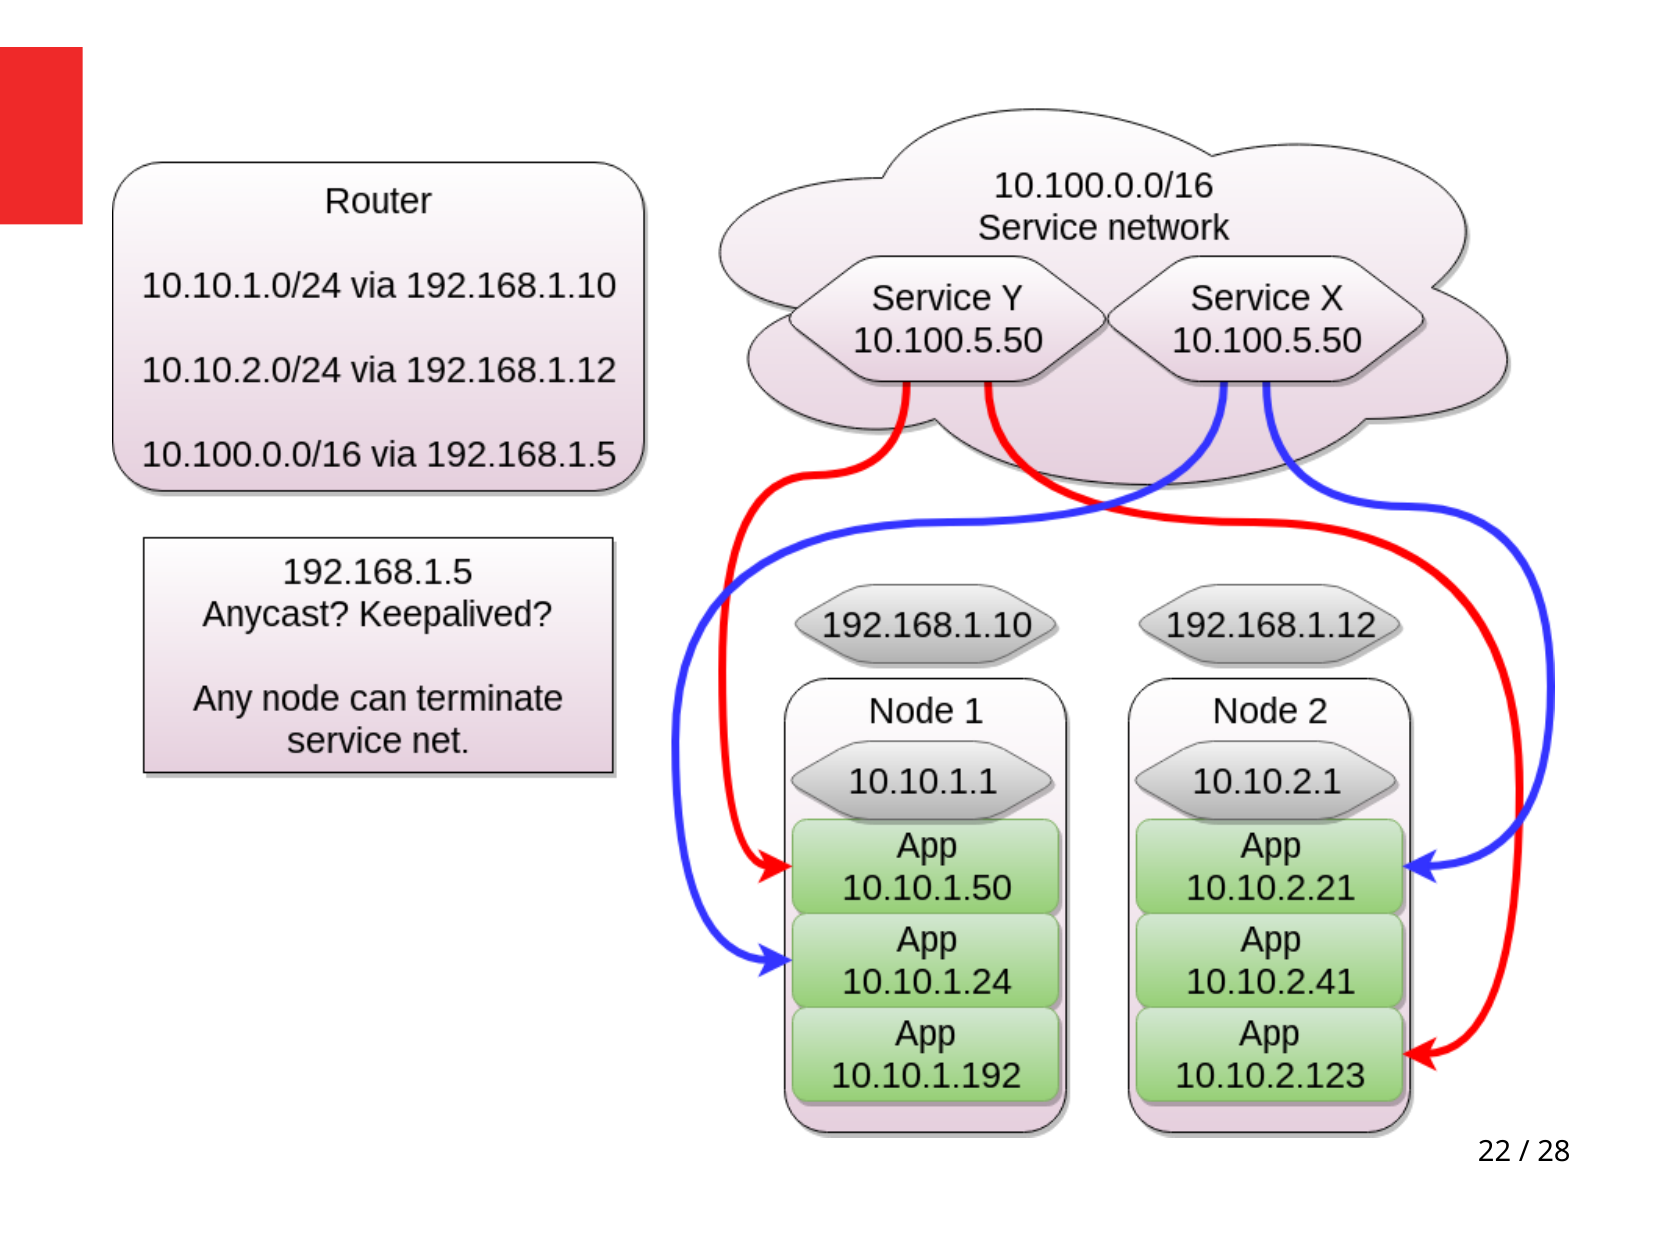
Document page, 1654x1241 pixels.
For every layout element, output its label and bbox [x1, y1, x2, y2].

picture [112, 68, 1555, 1138]
